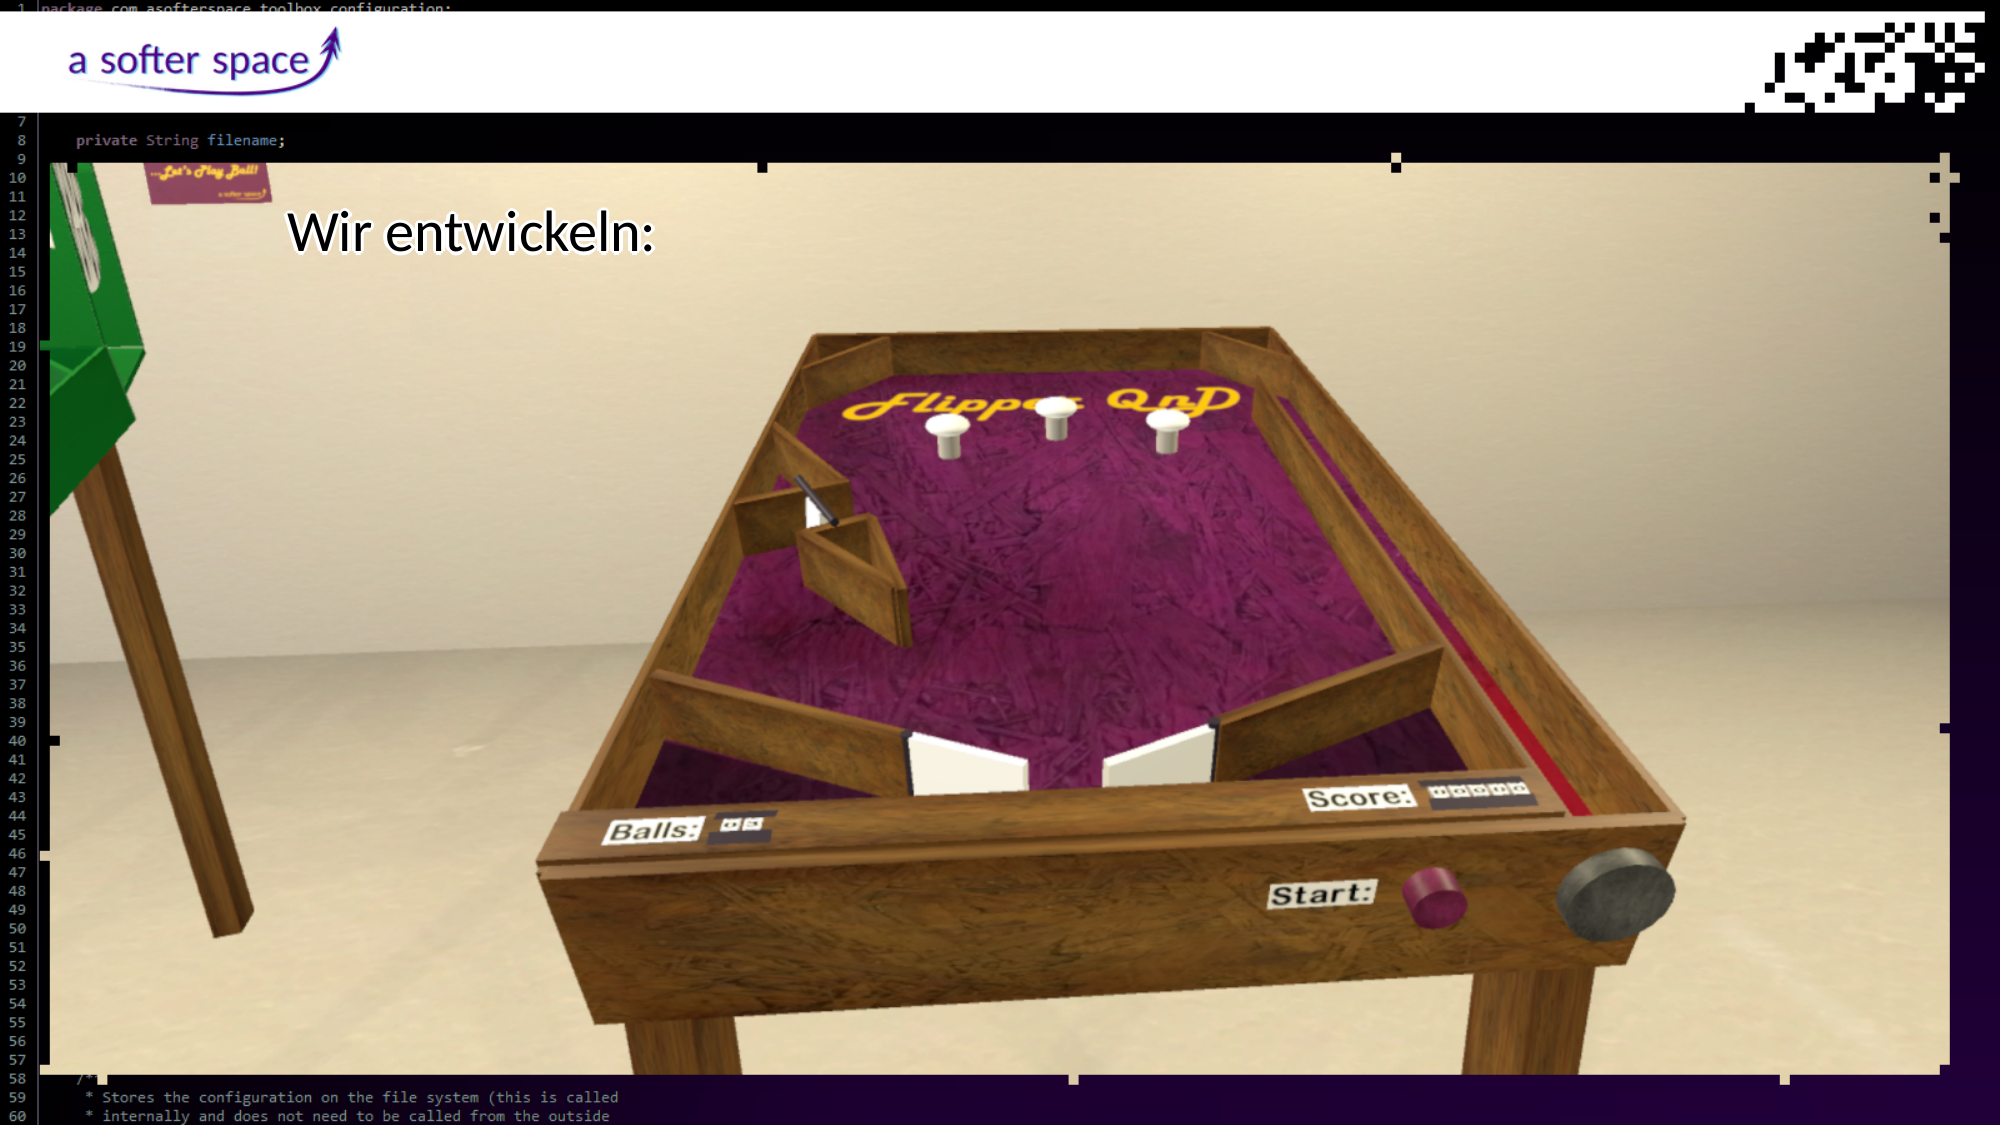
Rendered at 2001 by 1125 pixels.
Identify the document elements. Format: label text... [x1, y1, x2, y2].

text_box Wir entwickeln: [272, 193, 800, 1003]
picture [0, 0, 2000, 1125]
